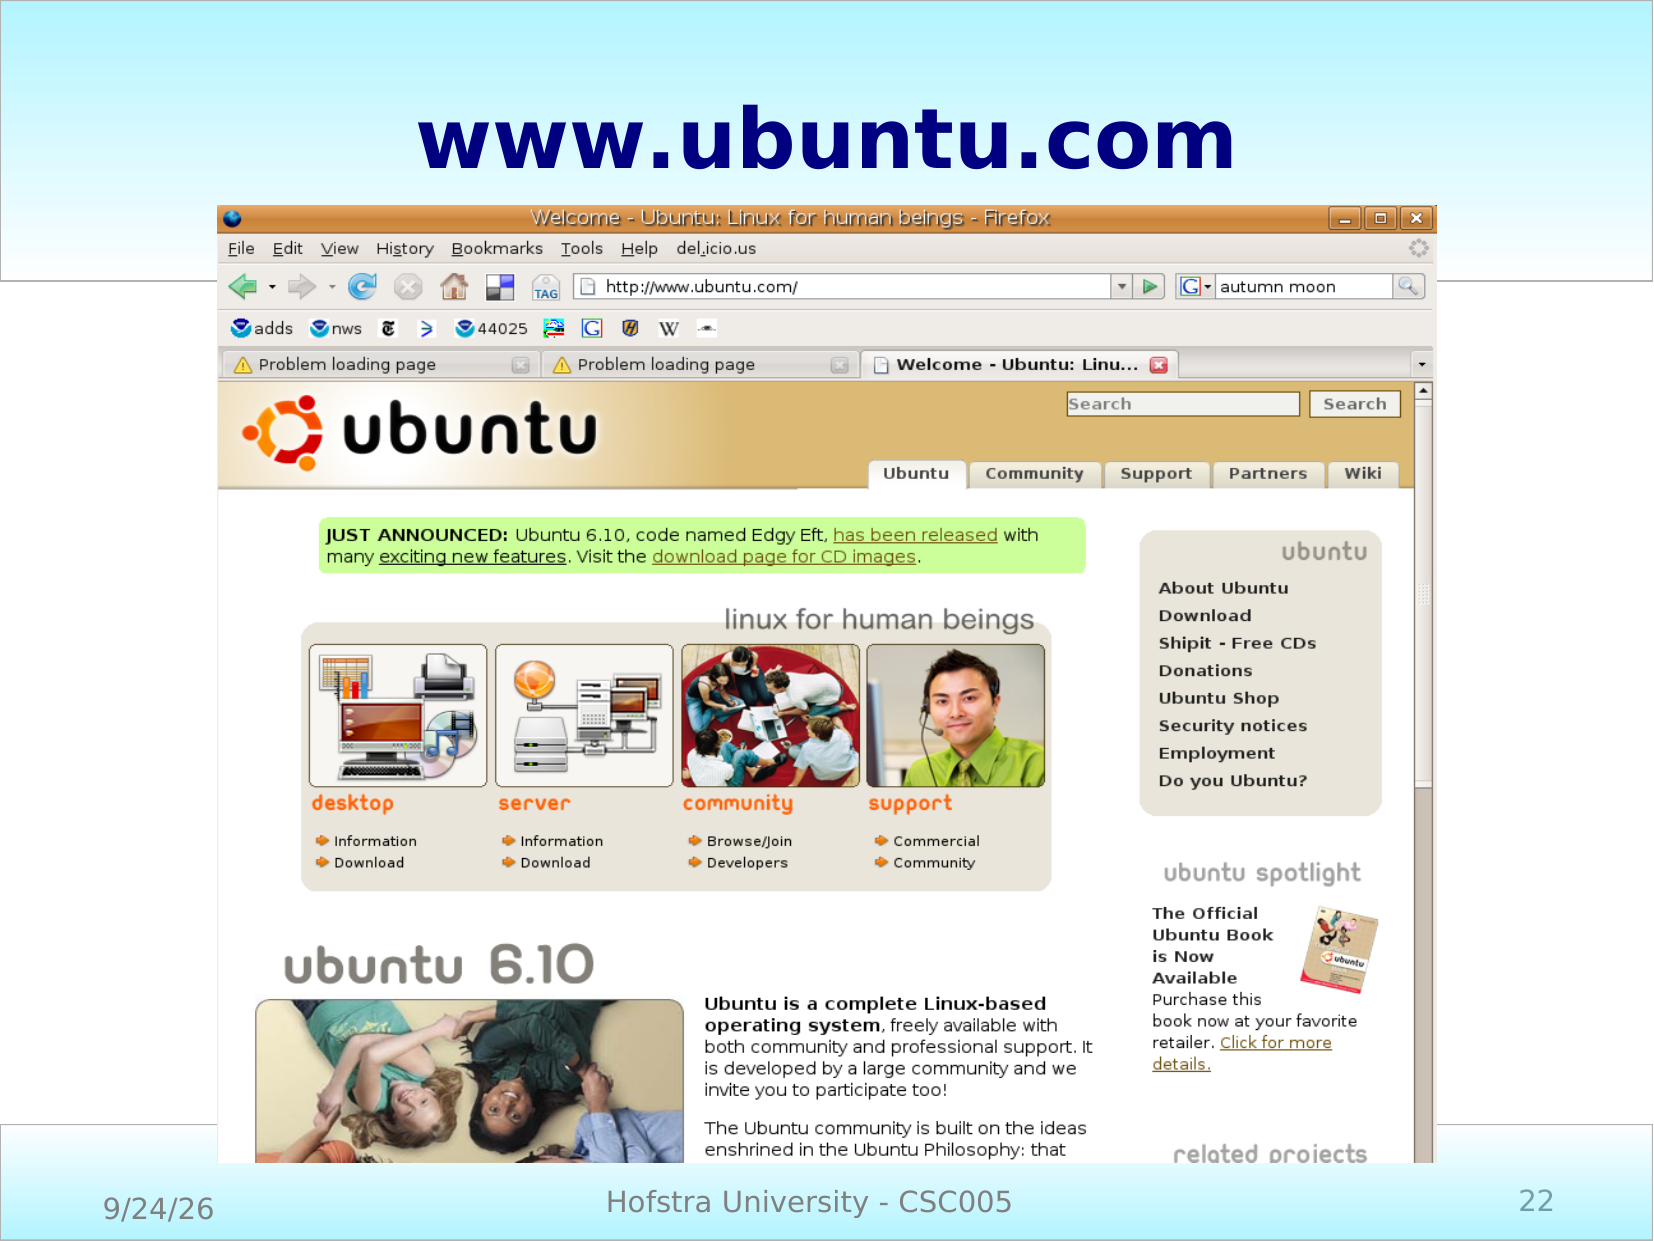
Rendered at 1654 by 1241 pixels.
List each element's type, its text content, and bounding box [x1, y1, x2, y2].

picture [217, 205, 1437, 1163]
title www.ubuntu.com [78, 77, 1576, 203]
